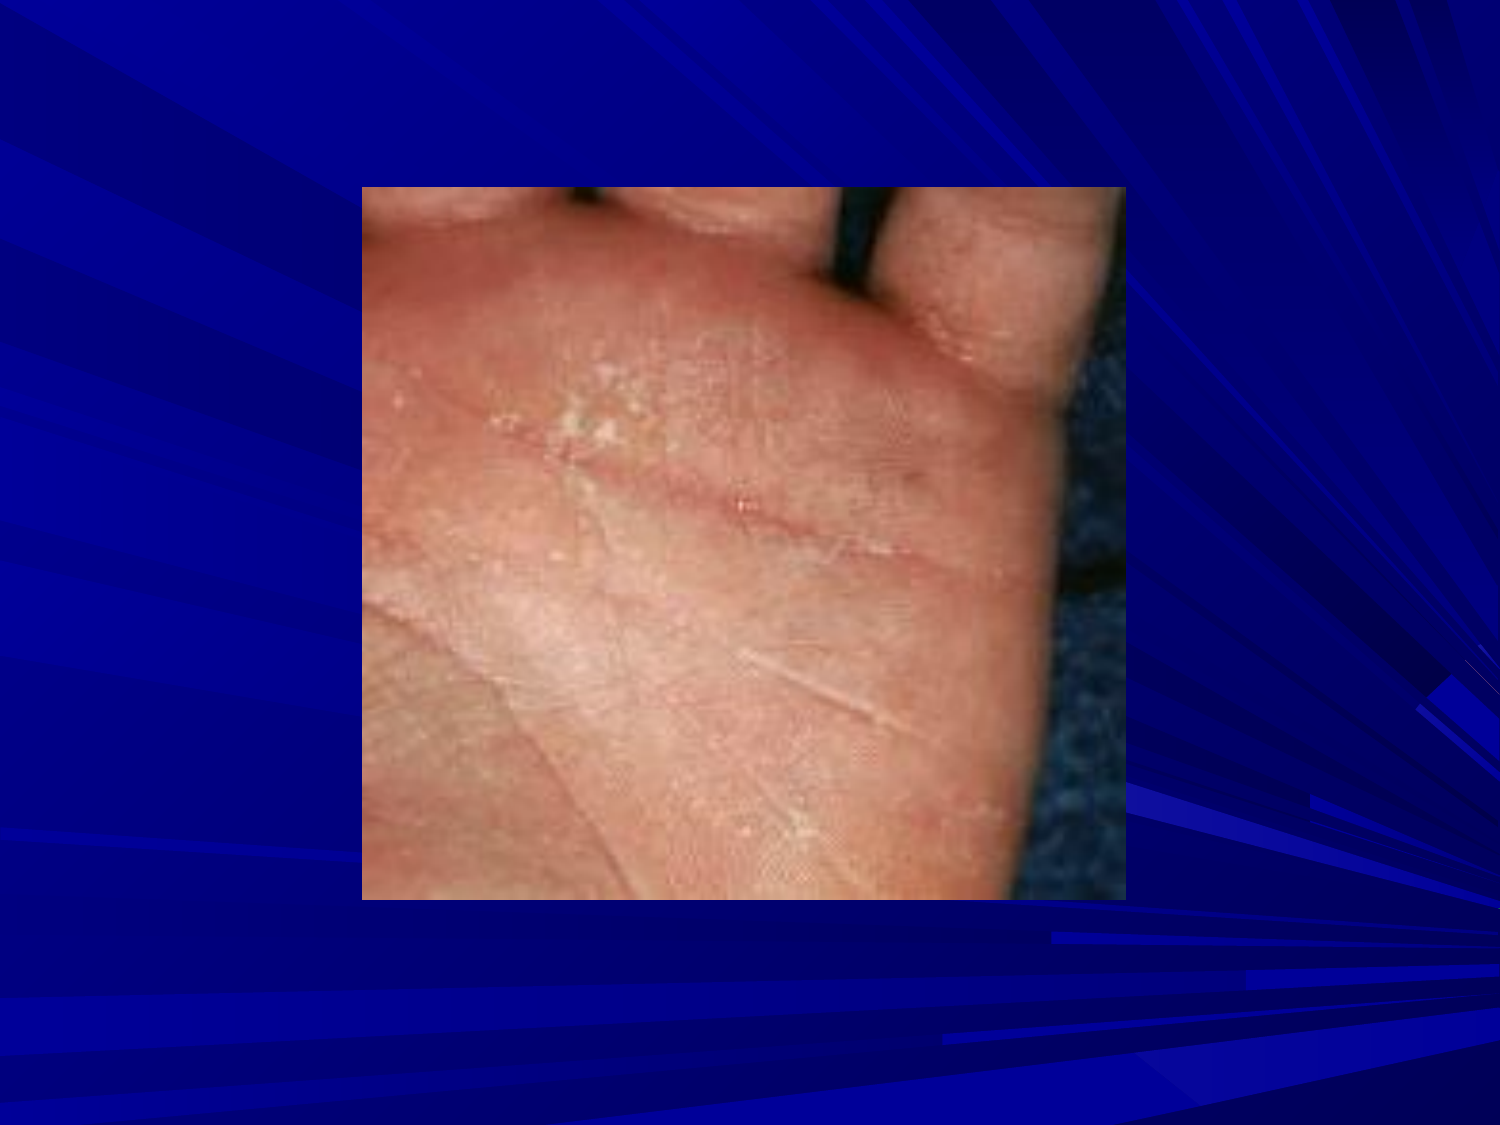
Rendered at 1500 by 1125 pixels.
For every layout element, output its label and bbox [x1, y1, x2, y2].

picture [362, 187, 1126, 901]
